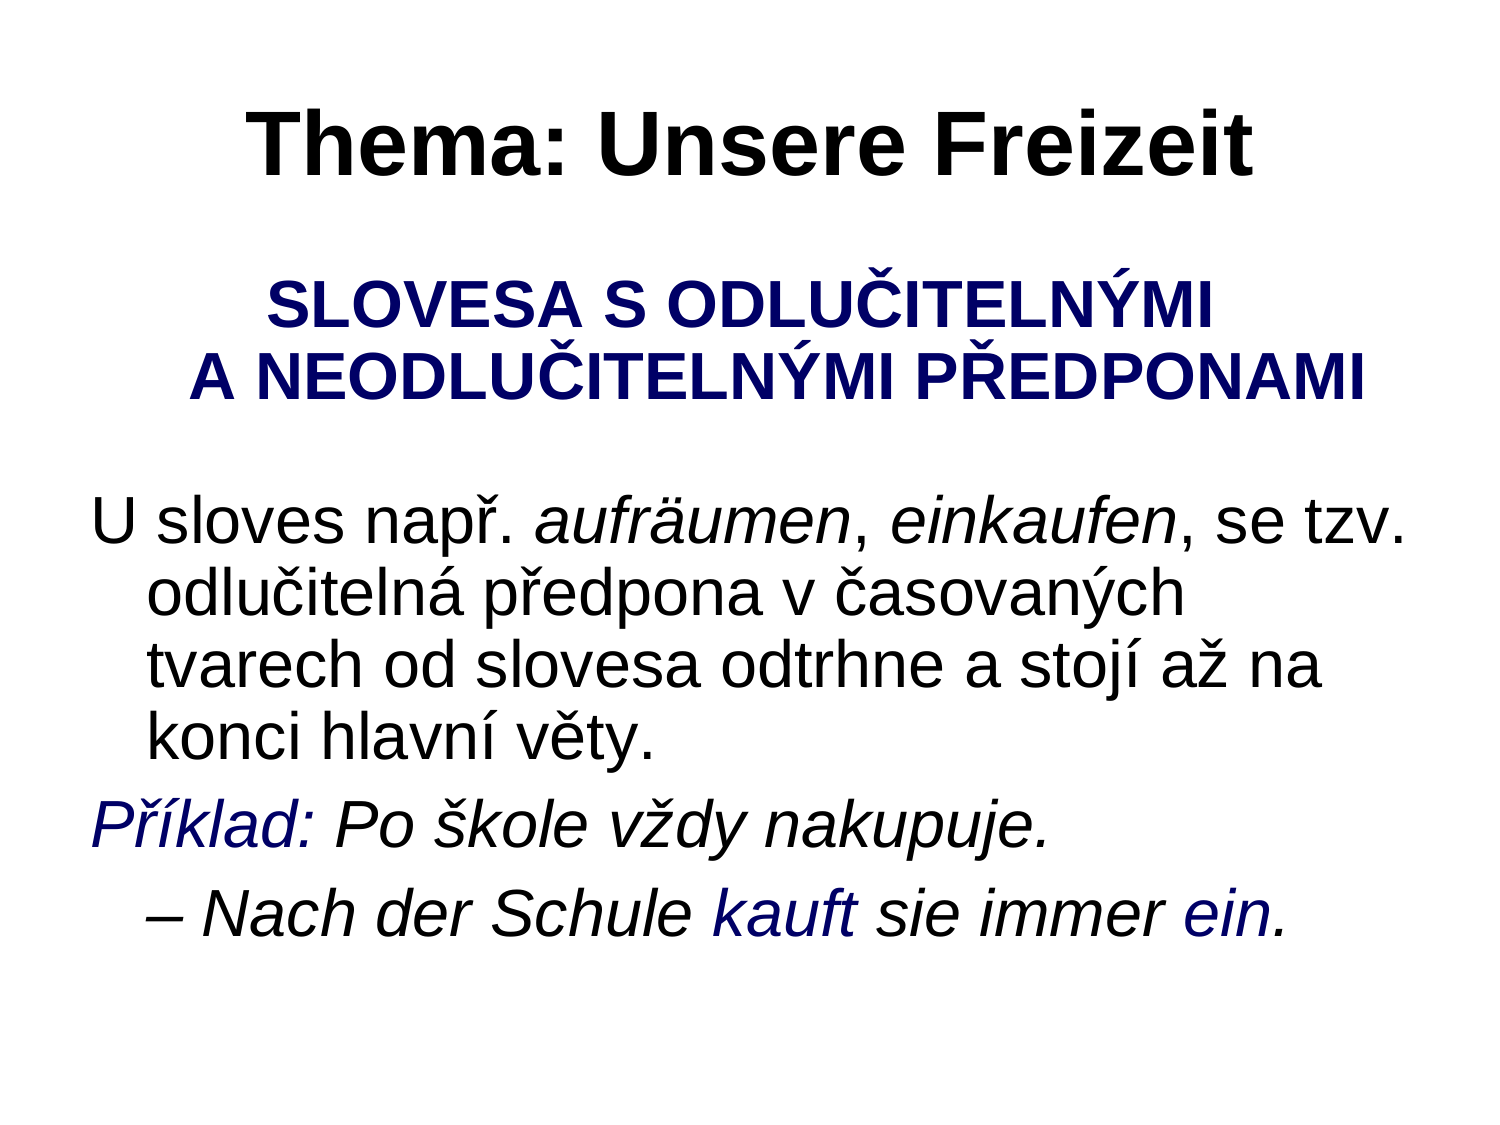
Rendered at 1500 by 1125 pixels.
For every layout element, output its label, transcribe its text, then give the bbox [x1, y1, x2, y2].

title Thema: Unsere Freizeit [75, 45, 1426, 233]
list SLOVESA S ODLUČITELNÝMI A NEODLUČITELNÝMI PŘEDPONAMI U sloves např. aufräumen, einkaufen, se tzv. odlučitelná předpona v časovaných tvarech od slovesa odtrhne a stojí až na konci hlavní věty. Příklad: Po škole vždy nakupuje. – Nach der Schule kauft sie immer ein. [75, 262, 1426, 1006]
